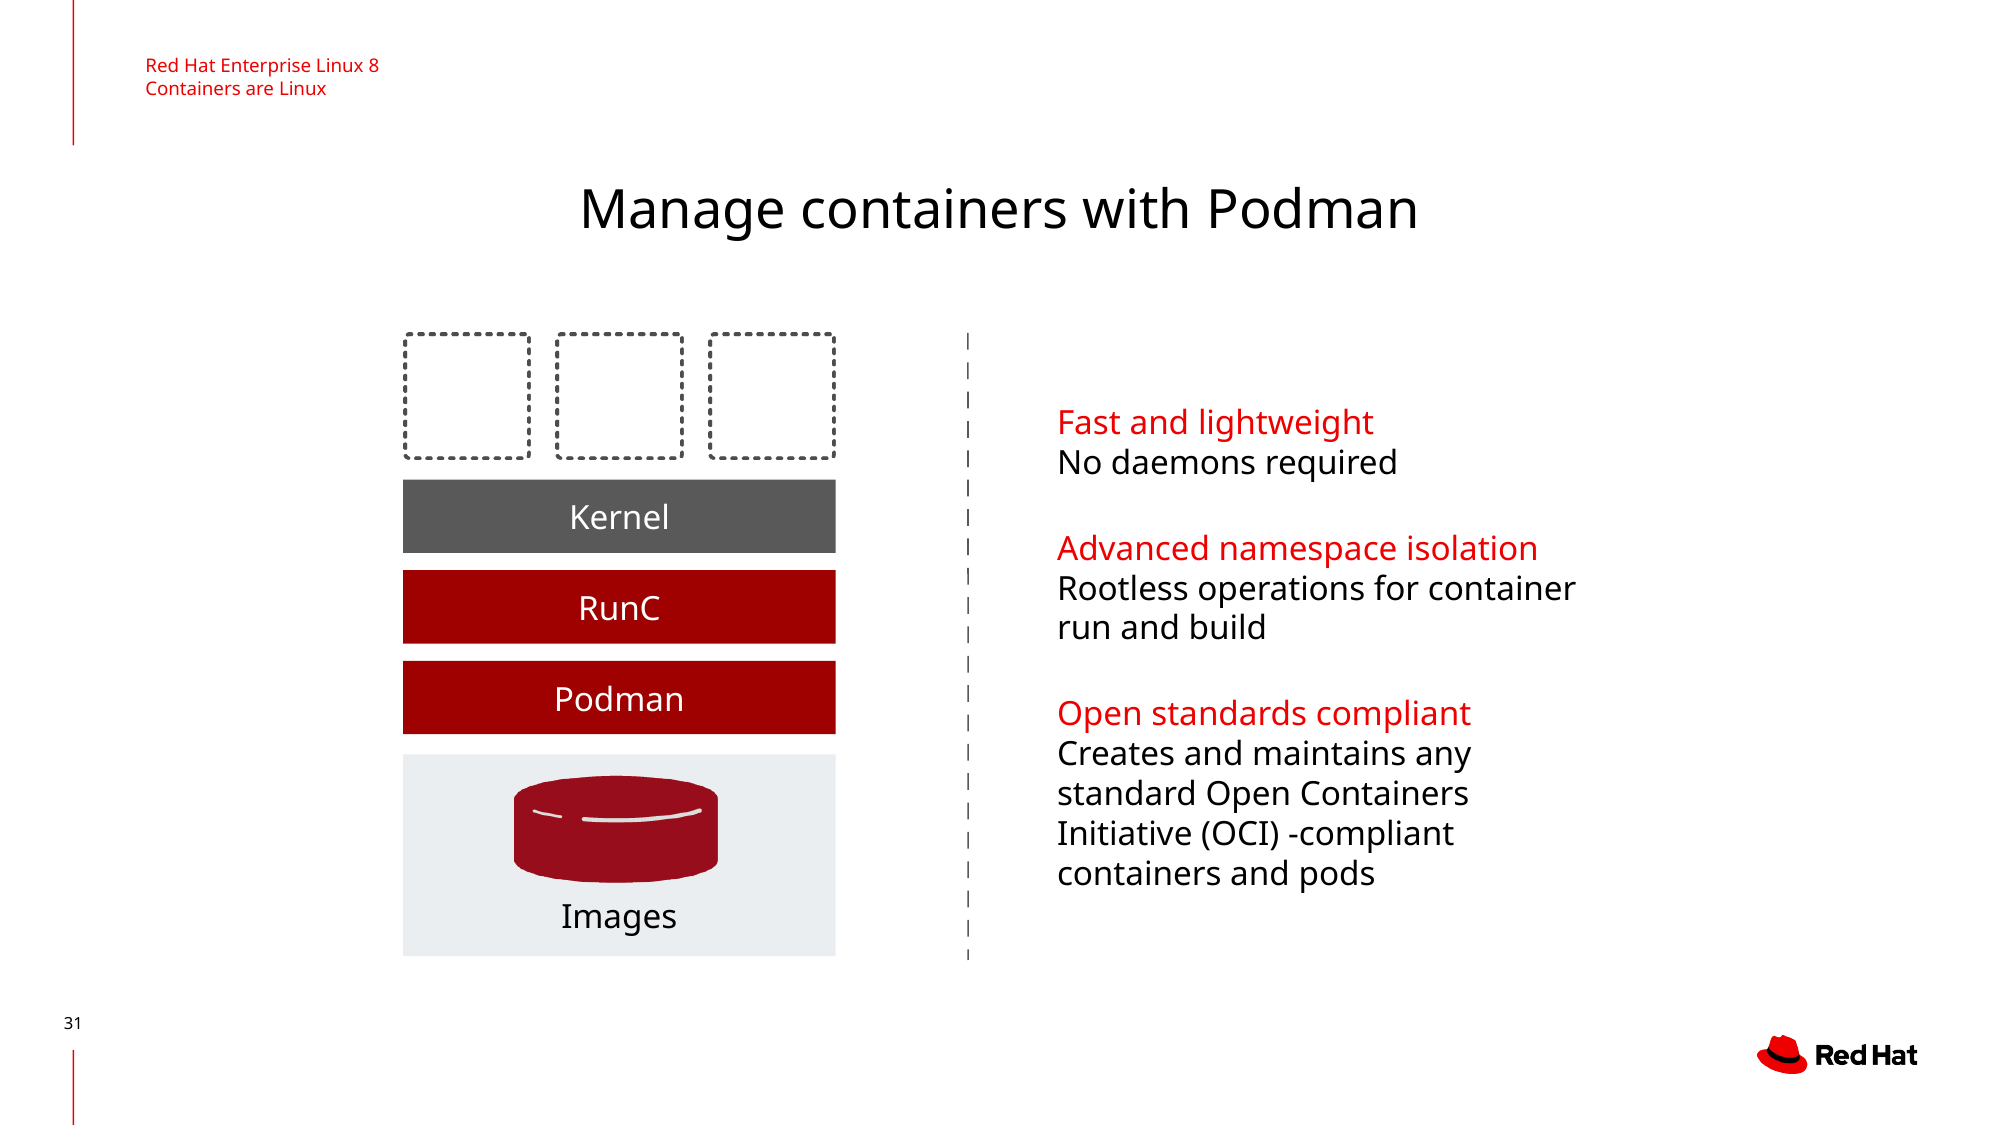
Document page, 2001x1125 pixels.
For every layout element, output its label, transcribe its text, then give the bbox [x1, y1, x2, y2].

picture [514, 775, 718, 883]
text_box Podman [403, 660, 836, 735]
picture [1757, 1035, 1918, 1074]
text_box RunC [403, 570, 836, 644]
picture [403, 332, 531, 460]
slide_number <number> [13, 1012, 134, 1036]
title Manage containers with Podman [287, 155, 1713, 314]
text_box Fast and lightweight No daemons required Advanced namespace isolation Rootless operations for container run and build Open standards compliant Creates and maintains any standard Open Containers Initiative (OCI) -compliant containers and pods [1057, 332, 1609, 960]
text_box Red Hat Enterprise Linux 8 Containers are Linux [73, 9, 919, 144]
picture [555, 332, 684, 460]
picture [708, 332, 836, 460]
text_box Images [403, 754, 836, 957]
text_box Kernel [403, 479, 836, 553]
